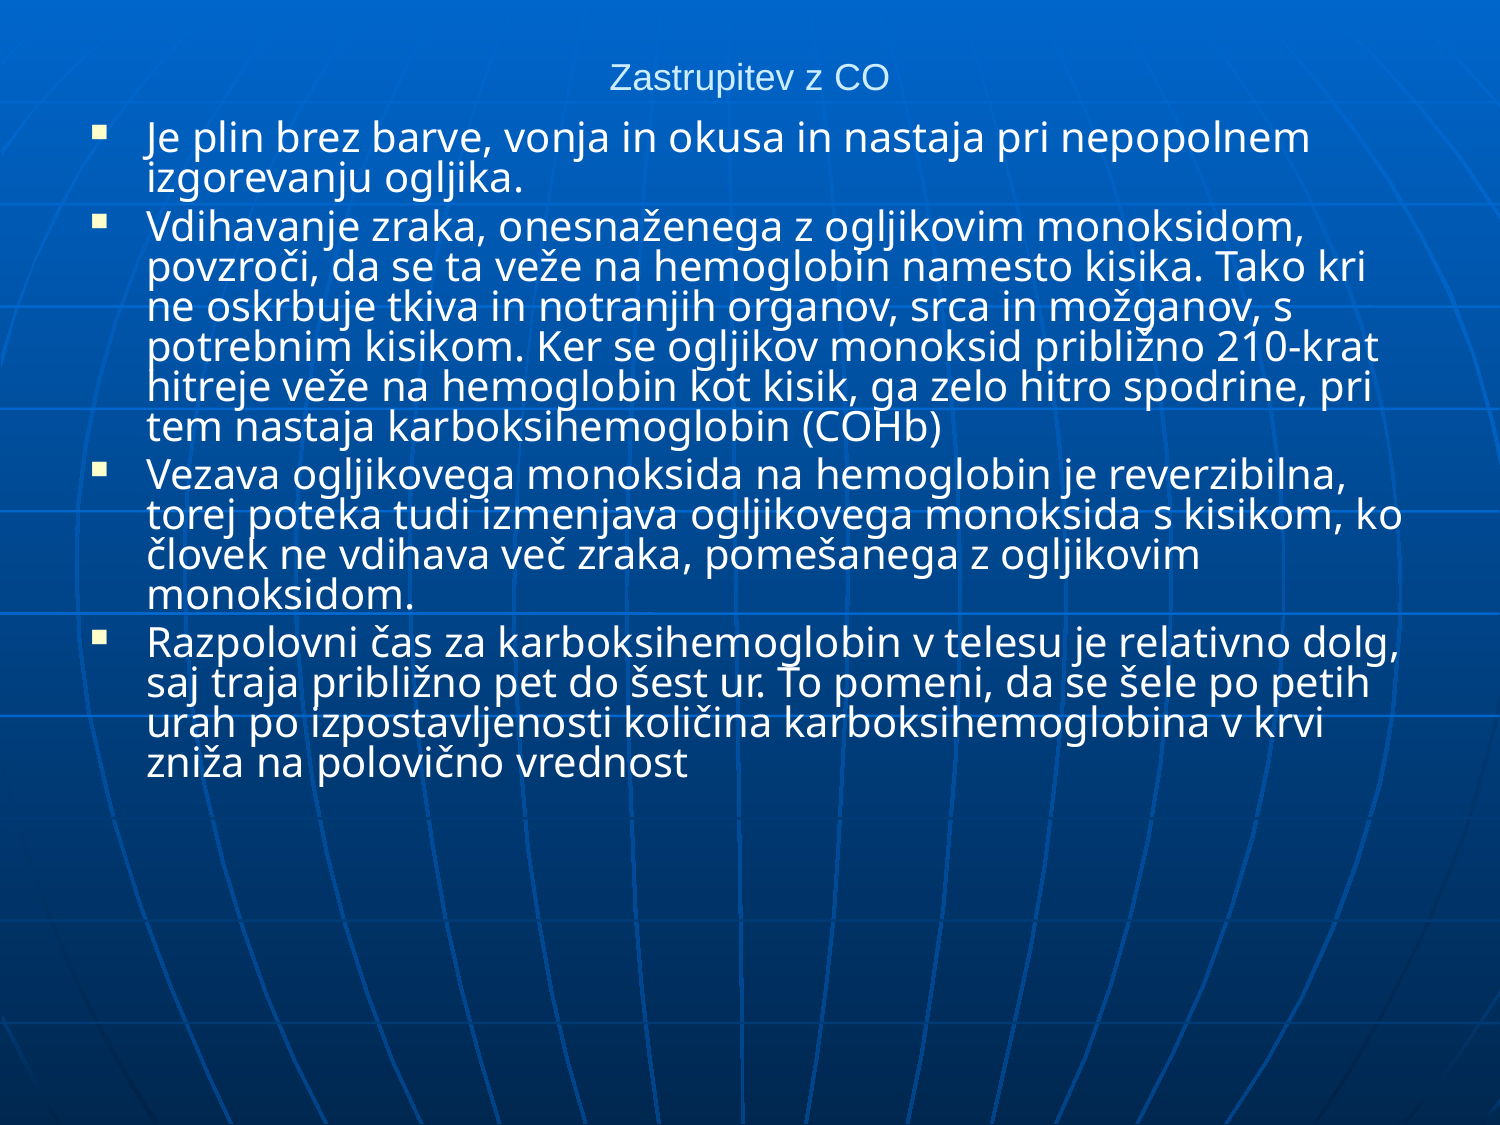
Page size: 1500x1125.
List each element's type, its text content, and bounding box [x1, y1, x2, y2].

title Zastrupitev z CO [75, 45, 1425, 102]
list Je plin brez barve, vonja in okusa in nastaja pri nepopolnem izgorevanju ogljika. Vdihavanje zraka, onesnaženega z ogljikovim monoksidom, povzroči, da se ta veže na hemoglobin namesto kisika. Tako kri ne oskrbuje tkiva in notranjih organov, srca in možganov, s potrebnim kisikom. Ker se ogljikov monoksid približno 210-krat hitreje veže na hemoglobin kot kisik, ga zelo hitro spodrine, pri tem nastaja karboksihemoglobin (COHb) Vezava ogljikovega monoksida na hemoglobin je reverzibilna, torej poteka tudi izmenjava ogljikovega monoksida s kisikom, ko človek ne vdihava več zraka, pomešanega z ogljikovim monoksidom. Razpolovni čas za karboksihemoglobin v telesu je relativno dolg, saj traja približno pet do šest ur. To pomeni, da se šele po petih urah po izpostavljenosti količina karboksihemoglobina v krvi zniža na polovično vrednost [75, 113, 1425, 1005]
